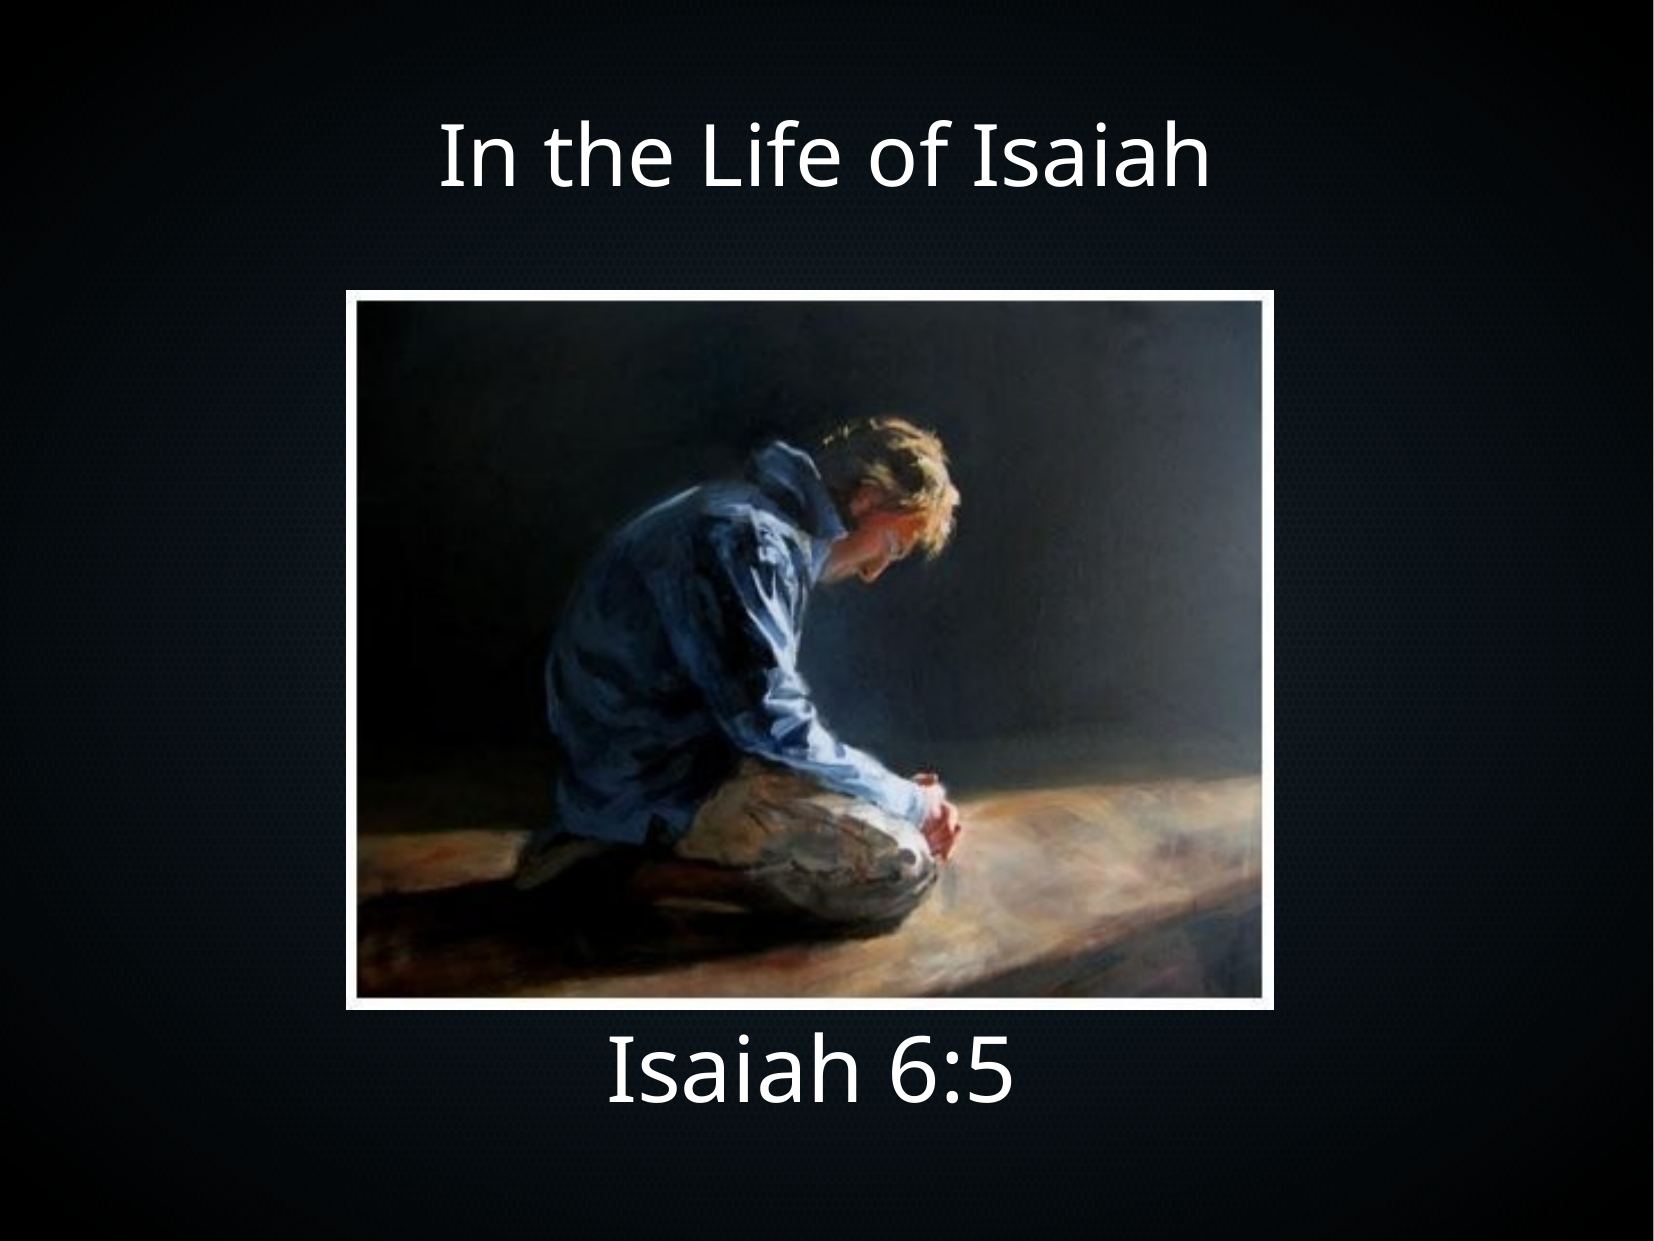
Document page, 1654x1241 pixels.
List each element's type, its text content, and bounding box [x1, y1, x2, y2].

text_box Isaiah 6:5 [591, 996, 1063, 1118]
picture [0, 0, 1654, 1241]
title In the Life of Isaiah [82, 49, 1571, 257]
